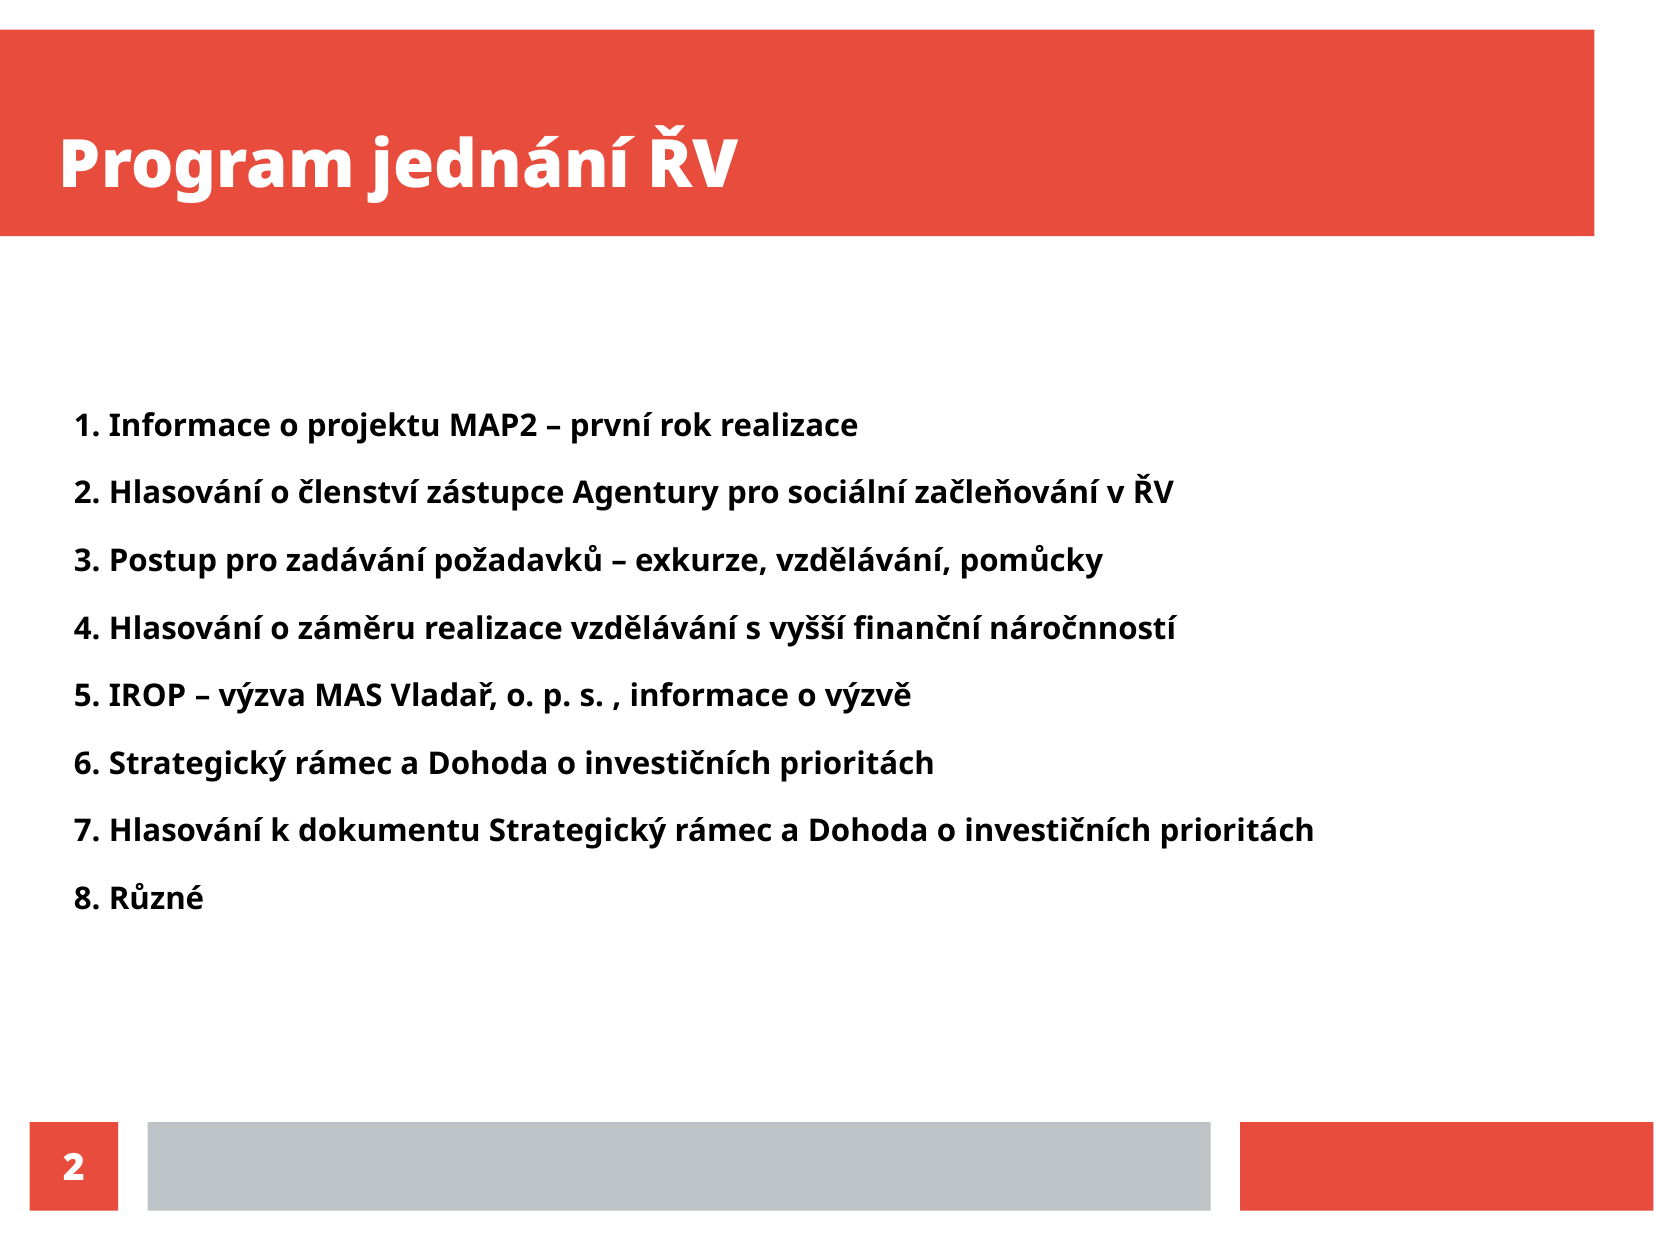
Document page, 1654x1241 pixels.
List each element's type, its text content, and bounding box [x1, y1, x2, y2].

text_box 1. Informace o projektu MAP2 – první rok realizace 2. Hlasování o členství zástupce Agentury pro sociální začleňování v ŘV 3. Postup pro zadávání požadavků – exkurze, vzdělávání, pomůcky 4. Hlasování o záměru realizace vzdělávání s vyšší finanční náročnností 5. IROP – výzva MAS Vladař, o. p. s. , informace o výzvě 6. Strategický rámec a Dohoda o investičních prioritách 7. Hlasování k dokumentu Strategický rámec a Dohoda o investičních prioritách 8. Různé [59, 342, 1571, 1087]
title Program jednání ŘV [59, 59, 1595, 207]
